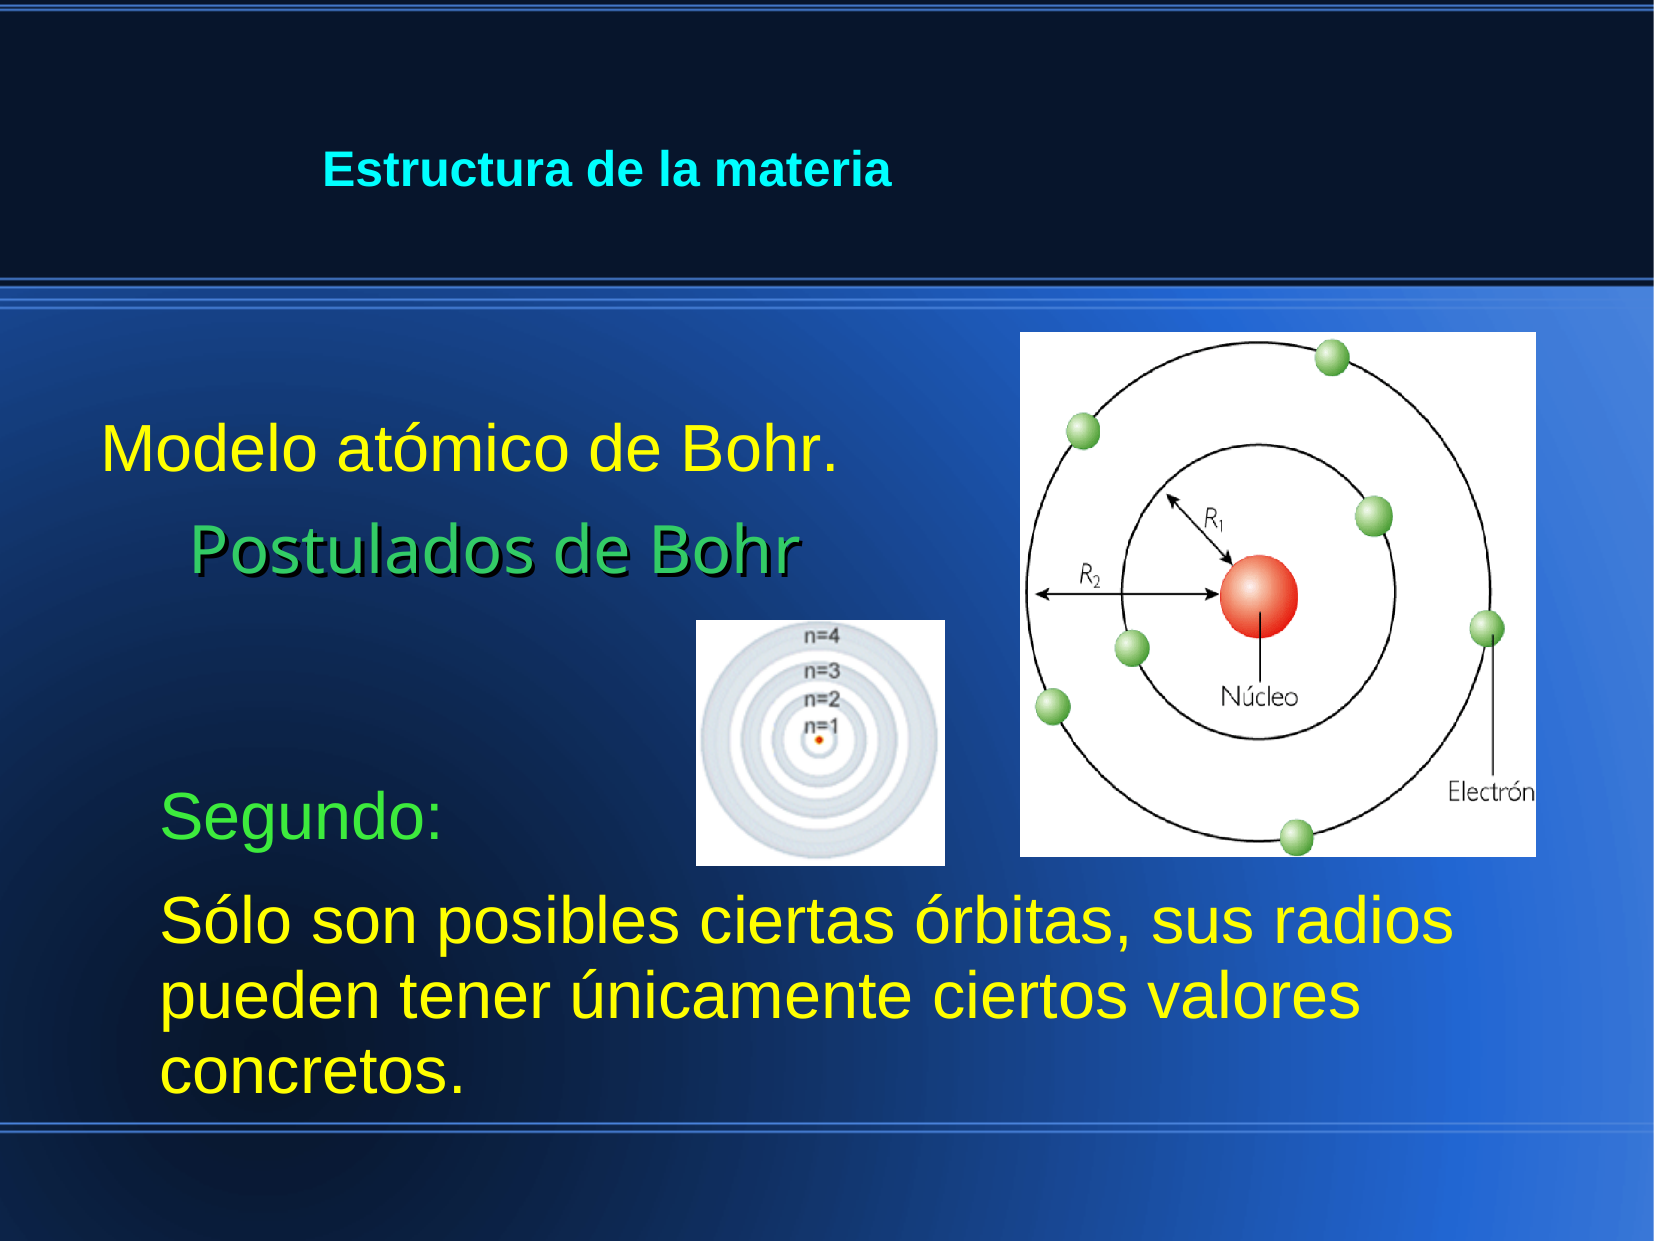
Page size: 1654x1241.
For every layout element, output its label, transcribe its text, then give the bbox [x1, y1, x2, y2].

picture [0, 0, 1654, 1241]
list Modelo atómico de Bohr. [29, 306, 916, 562]
list Segundo: Sólo son posibles ciertas órbitas, sus radios pueden tener únicamente ciertos valores concretos. [88, 778, 1565, 1108]
text_box Postulados de Bohr [118, 501, 1020, 739]
title Estructura de la materia [32, 118, 1182, 220]
